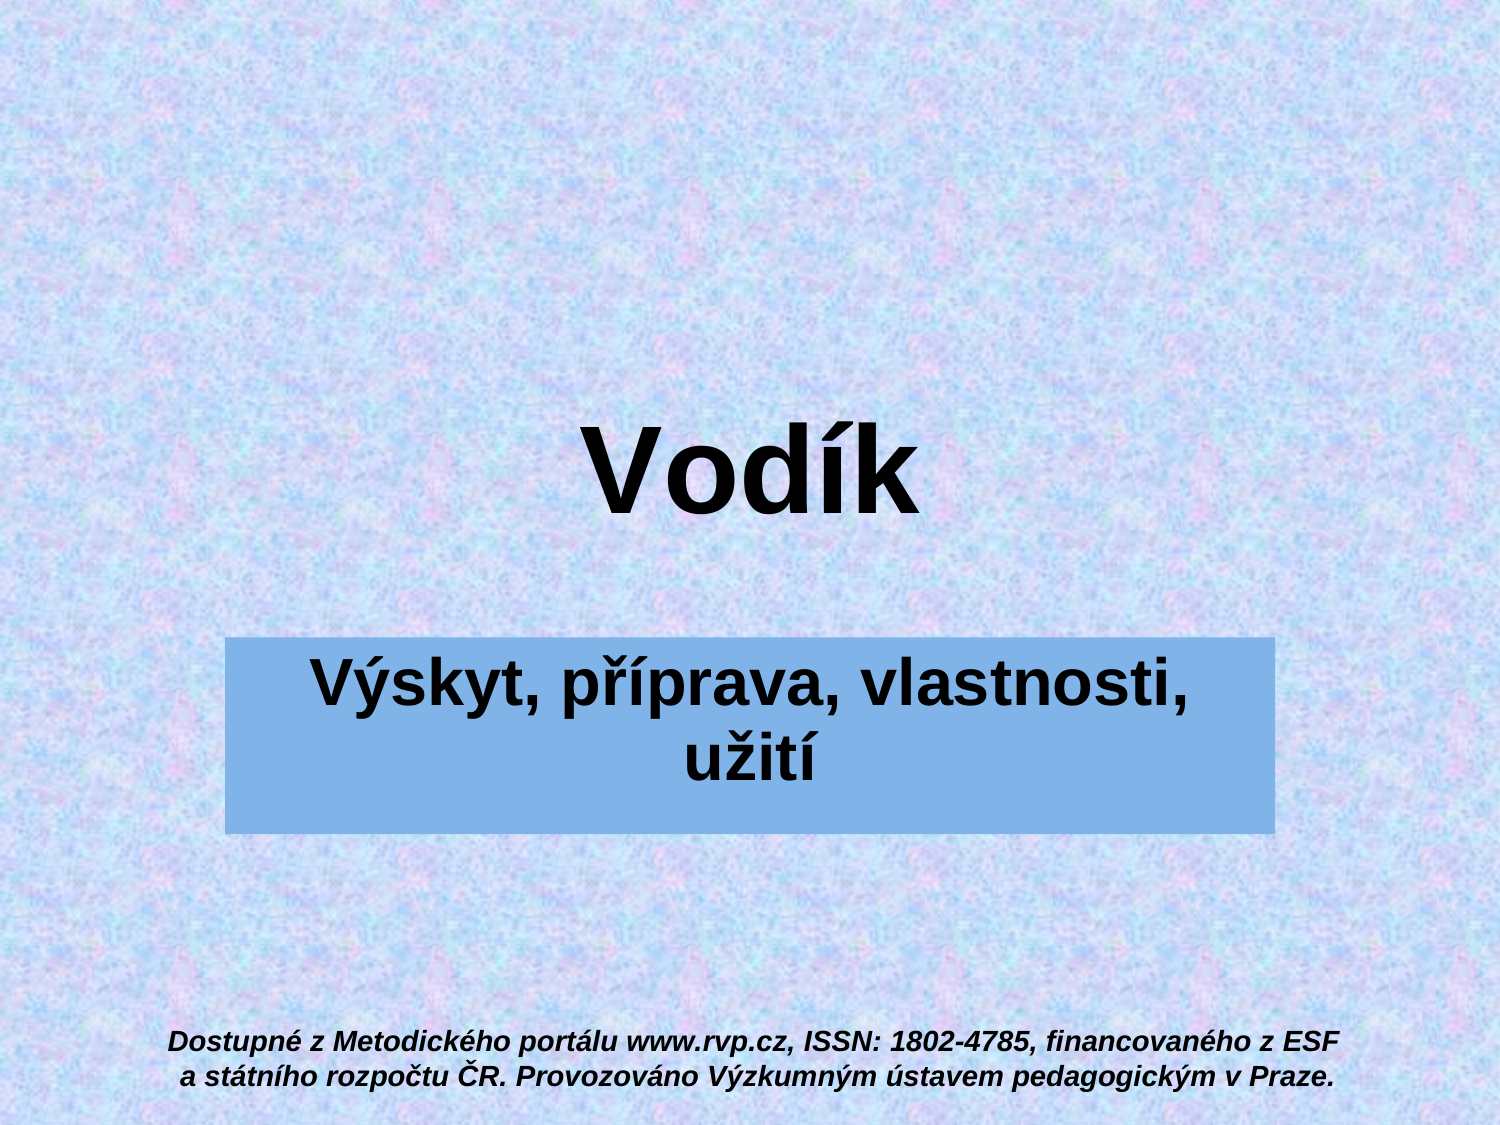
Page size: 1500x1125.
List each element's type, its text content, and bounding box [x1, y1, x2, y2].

title Vodík [112, 349, 1388, 591]
text_box Dostupné z Metodického portálu www.rvp.cz, ISSN: 1802-4785, financovaného z ESF a státního rozpočtu ČR. Provozováno Výzkumným ústavem pedagogickým v Praze. [105, 1011, 1412, 1103]
picture [0, 0, 1500, 1125]
subtitle Výskyt, příprava, vlastnosti, užití [225, 637, 1276, 835]
